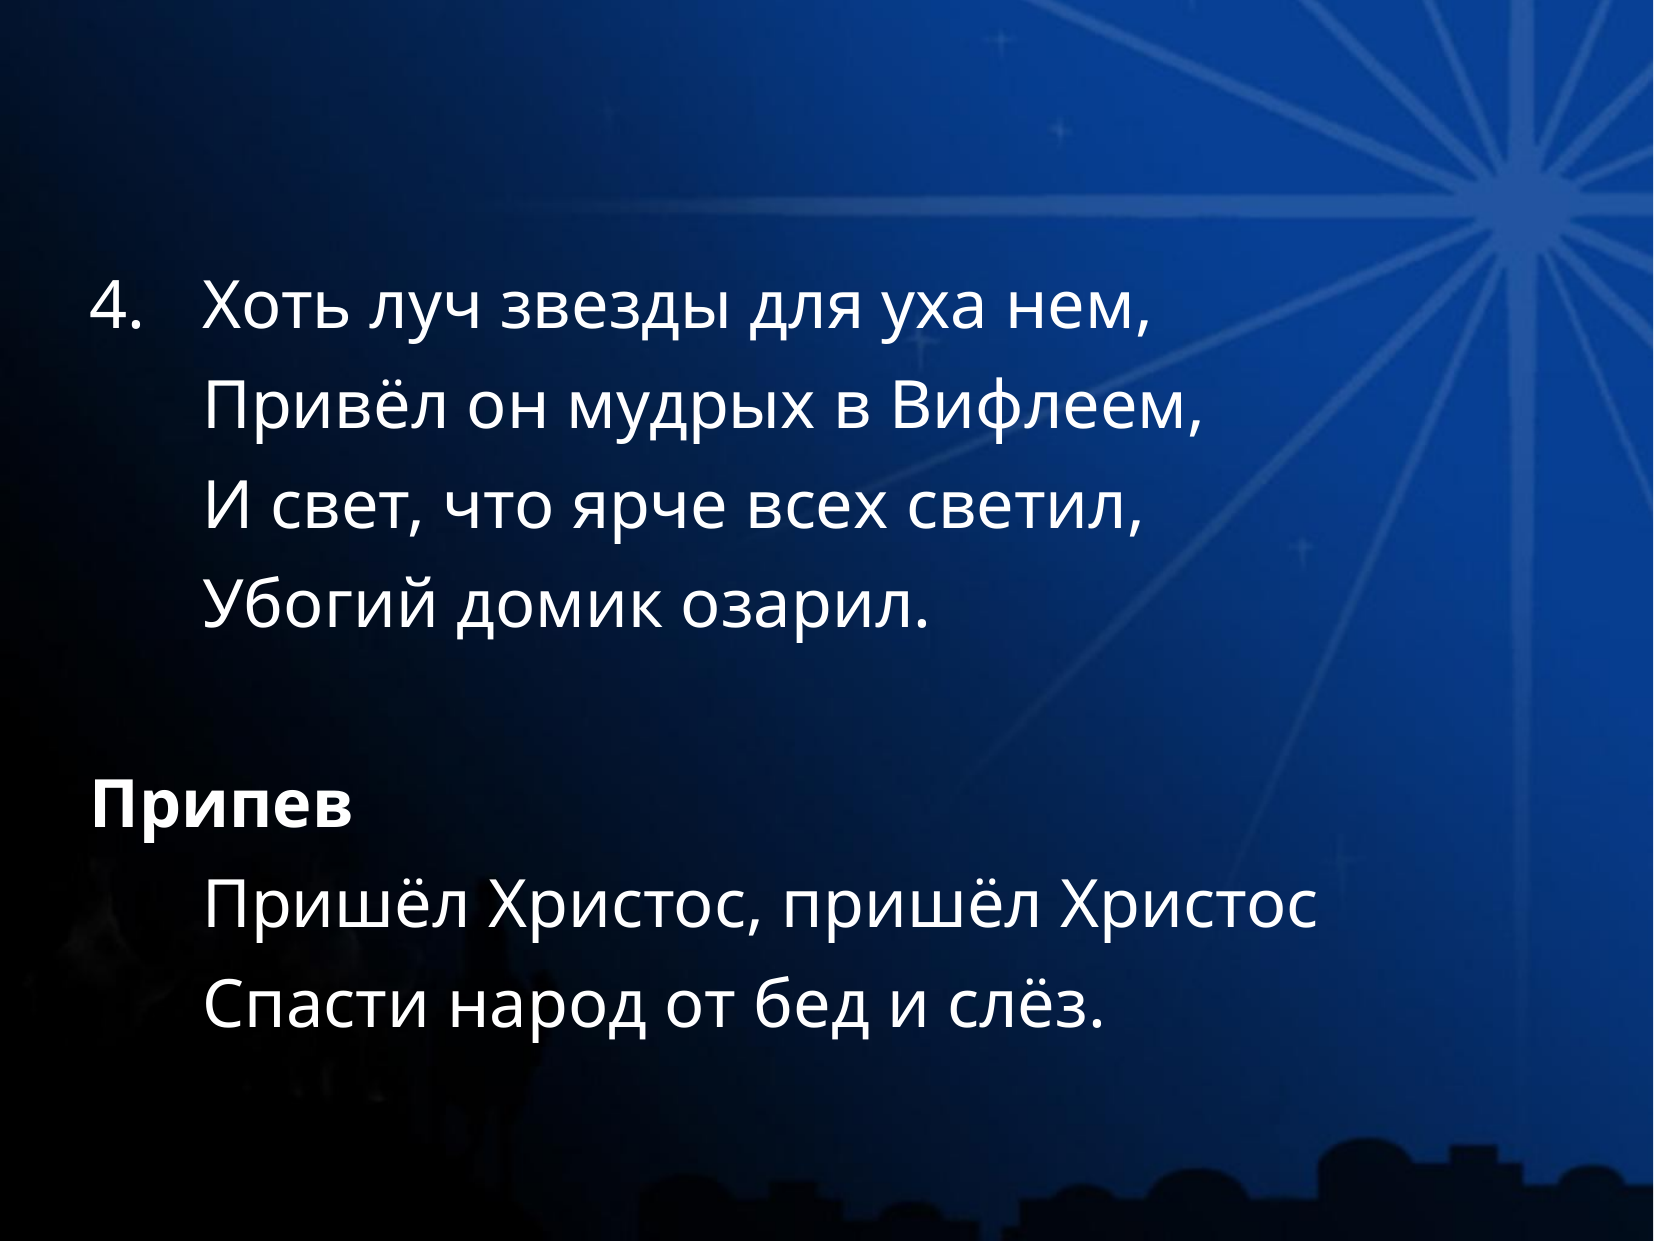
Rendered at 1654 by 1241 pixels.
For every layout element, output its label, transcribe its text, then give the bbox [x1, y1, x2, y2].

picture [0, 0, 1654, 1241]
text_box 4. Хоть луч звезды для уха нем, Привёл он мудрых в Вифлеем, И свет, что ярче всех светил, Убогий домик озарил. Припев Пришёл Христос, пришёл Христос Спасти народ от бед и слёз. [75, 150, 1576, 1163]
